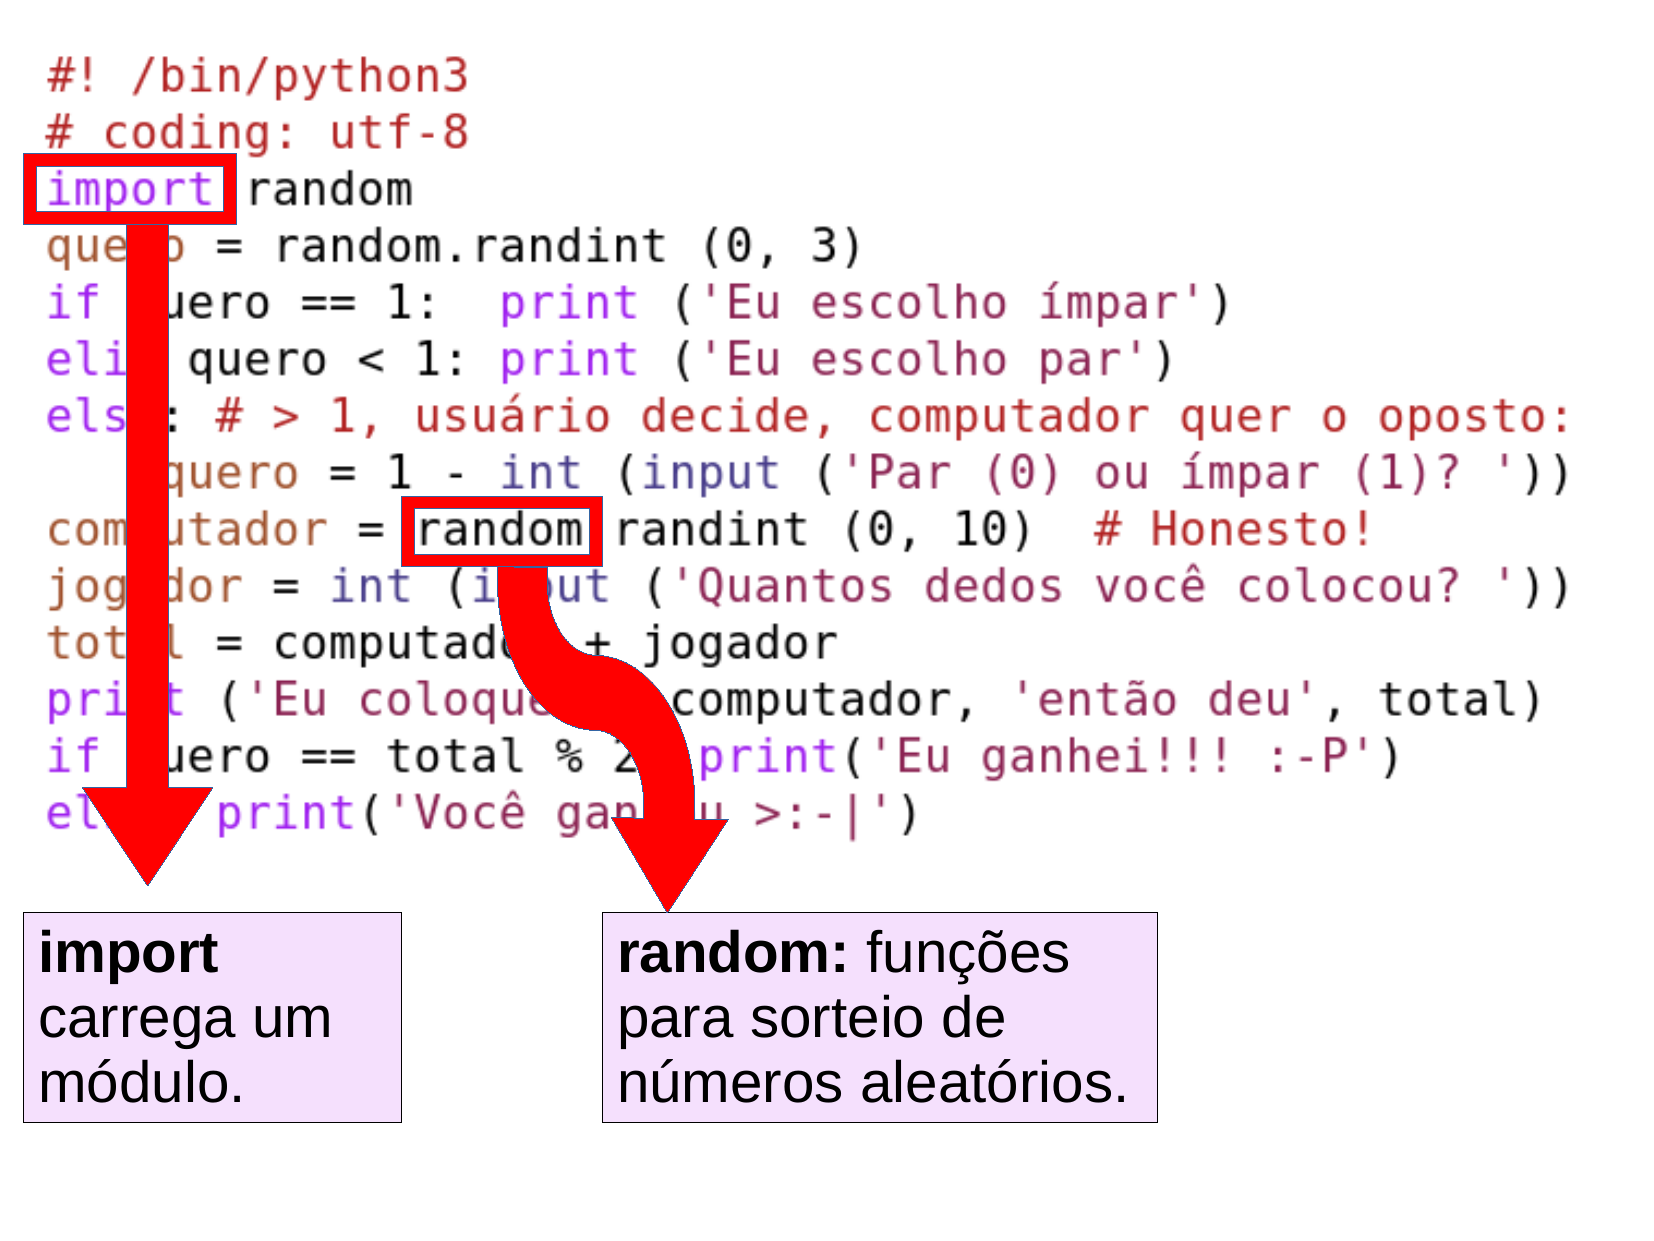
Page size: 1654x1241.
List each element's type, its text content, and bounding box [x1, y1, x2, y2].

picture [37, 167, 223, 211]
text_box [401, 496, 729, 913]
picture [415, 509, 589, 554]
picture [35, 42, 1607, 886]
text_box [23, 153, 237, 886]
text_box import carrega um módulo. [23, 912, 402, 1123]
text_box random: funções para sorteio de números aleatórios. [602, 912, 1158, 1123]
picture [35, 225, 147, 886]
